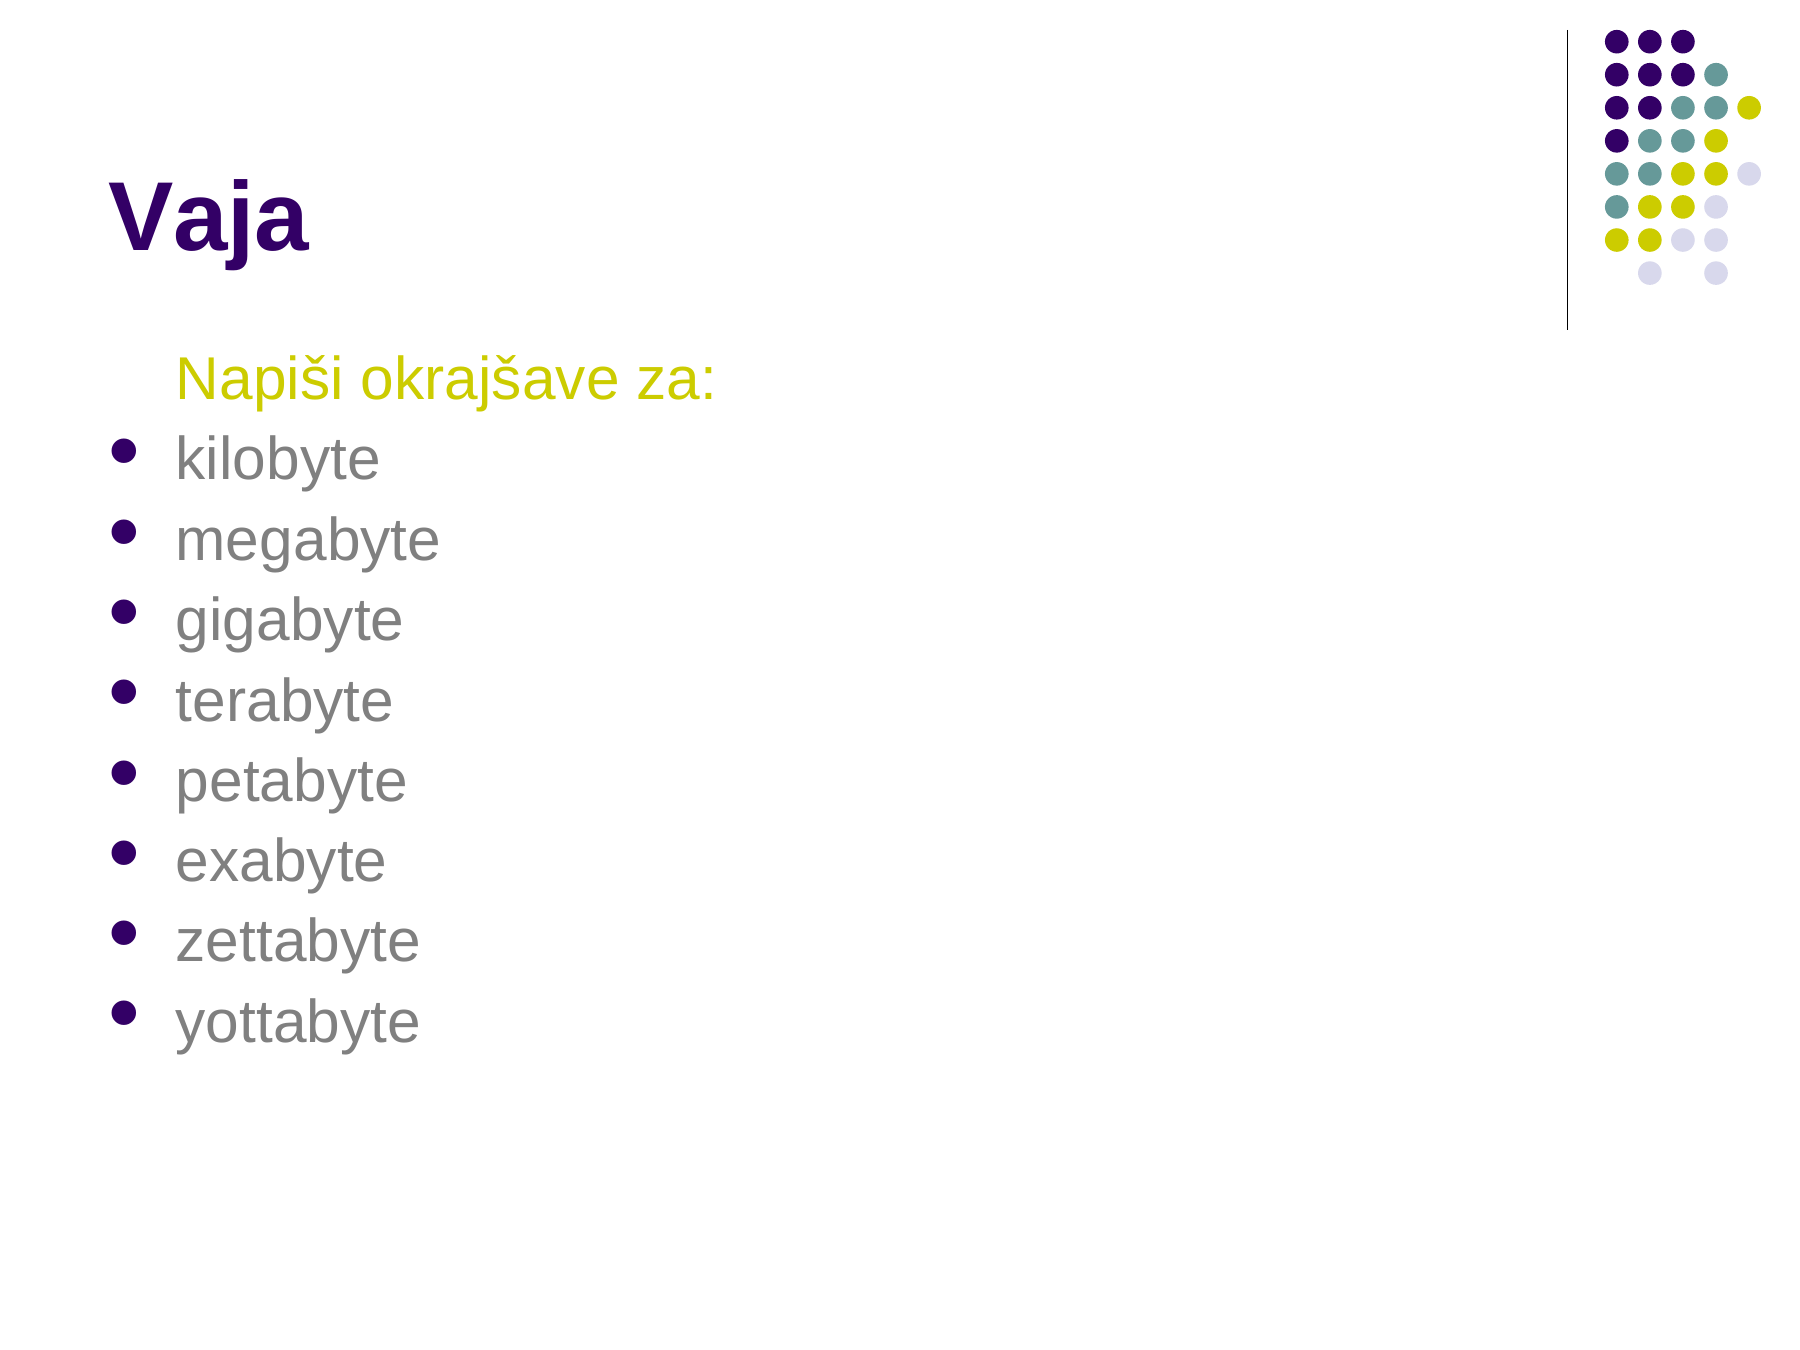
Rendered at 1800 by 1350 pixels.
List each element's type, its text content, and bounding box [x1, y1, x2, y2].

list Napiši okrajšave za: kilobyte megabyte gigabyte terabyte petabyte exabyte zettabyte yottabyte [90, 338, 1710, 1207]
title Vaja [90, 23, 1576, 280]
